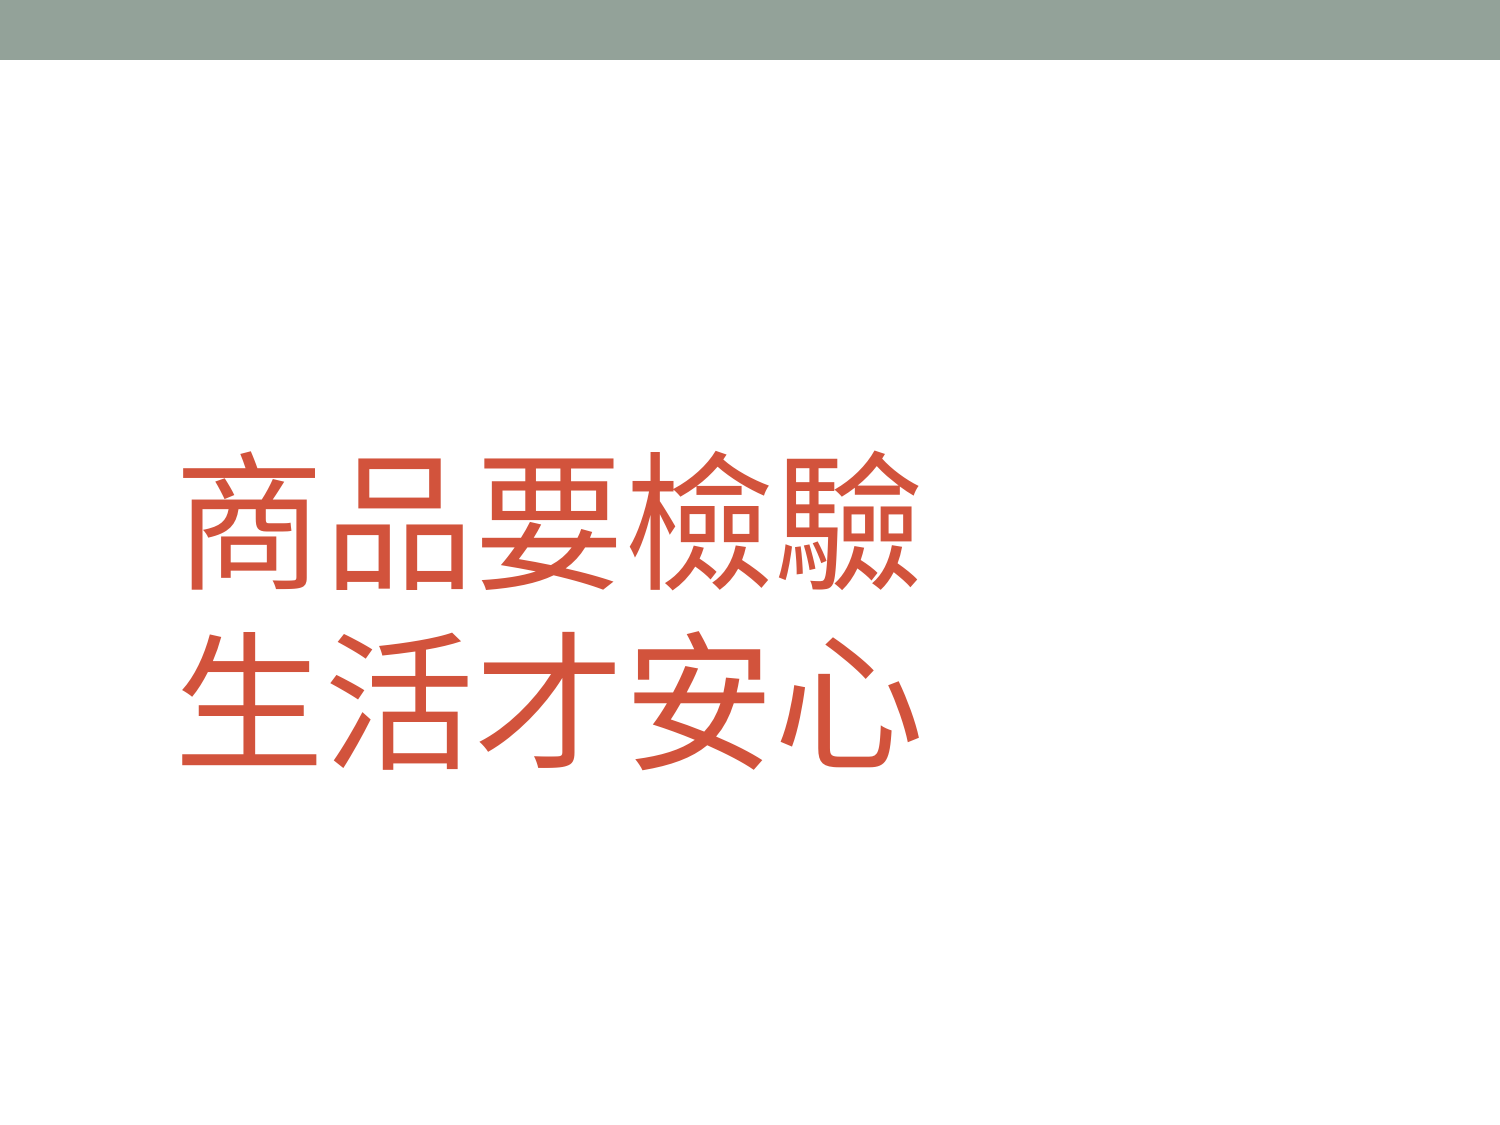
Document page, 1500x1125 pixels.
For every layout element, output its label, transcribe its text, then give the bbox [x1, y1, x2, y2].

title 商品要檢驗 生活才安心 [159, 420, 1447, 737]
